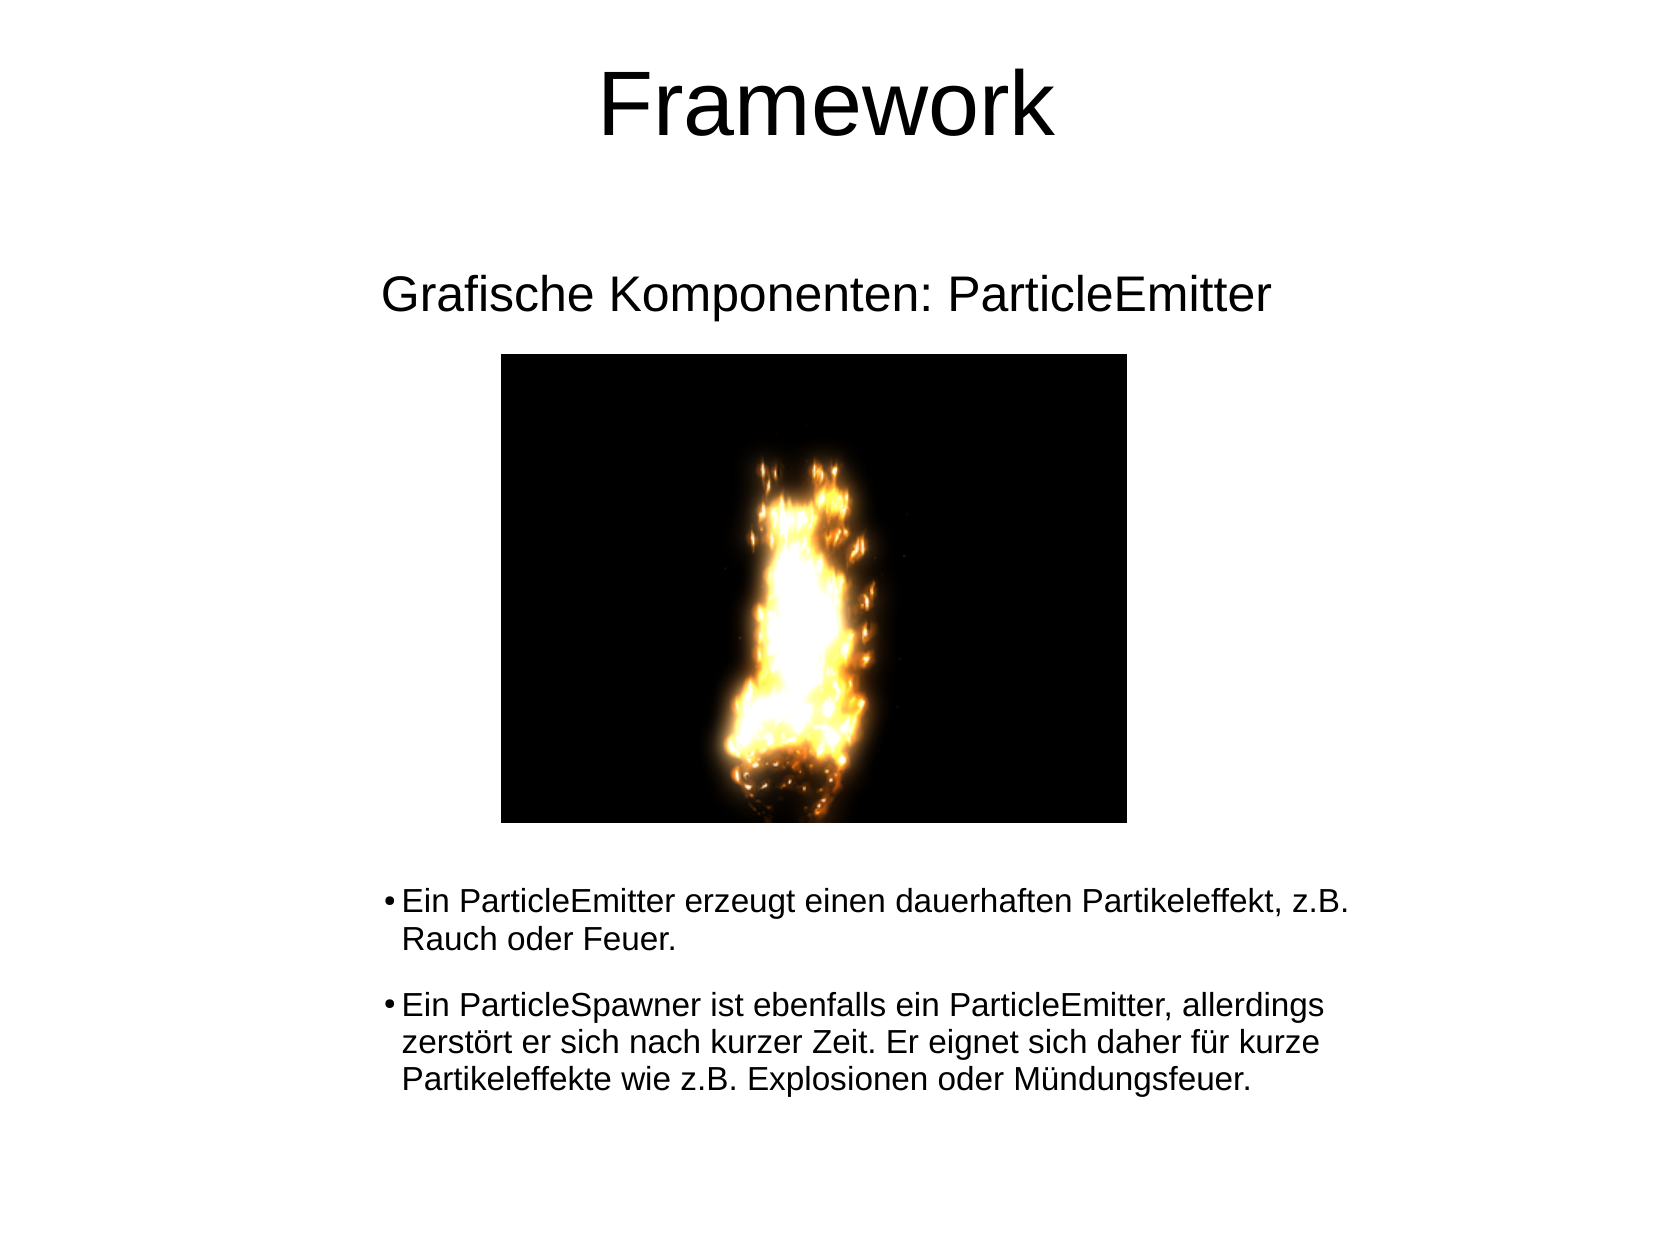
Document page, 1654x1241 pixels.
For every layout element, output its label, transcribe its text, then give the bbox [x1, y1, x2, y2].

title Framework [82, 0, 1571, 208]
subtitle Ein ParticleEmitter erzeugt einen dauerhaften Partikeleffekt, z.B. Rauch oder Feuer. Ein ParticleSpawner ist ebenfalls ein ParticleEmitter, allerdings zerstört er sich nach kurzer Zeit. Er eignet sich daher für kurze Partikeleffekte wie z.B. Explosionen oder Mündungsfeuer. [383, 882, 1359, 1099]
text_box Grafische Komponenten: ParticleEmitter [82, 265, 1571, 325]
picture [501, 354, 1127, 824]
